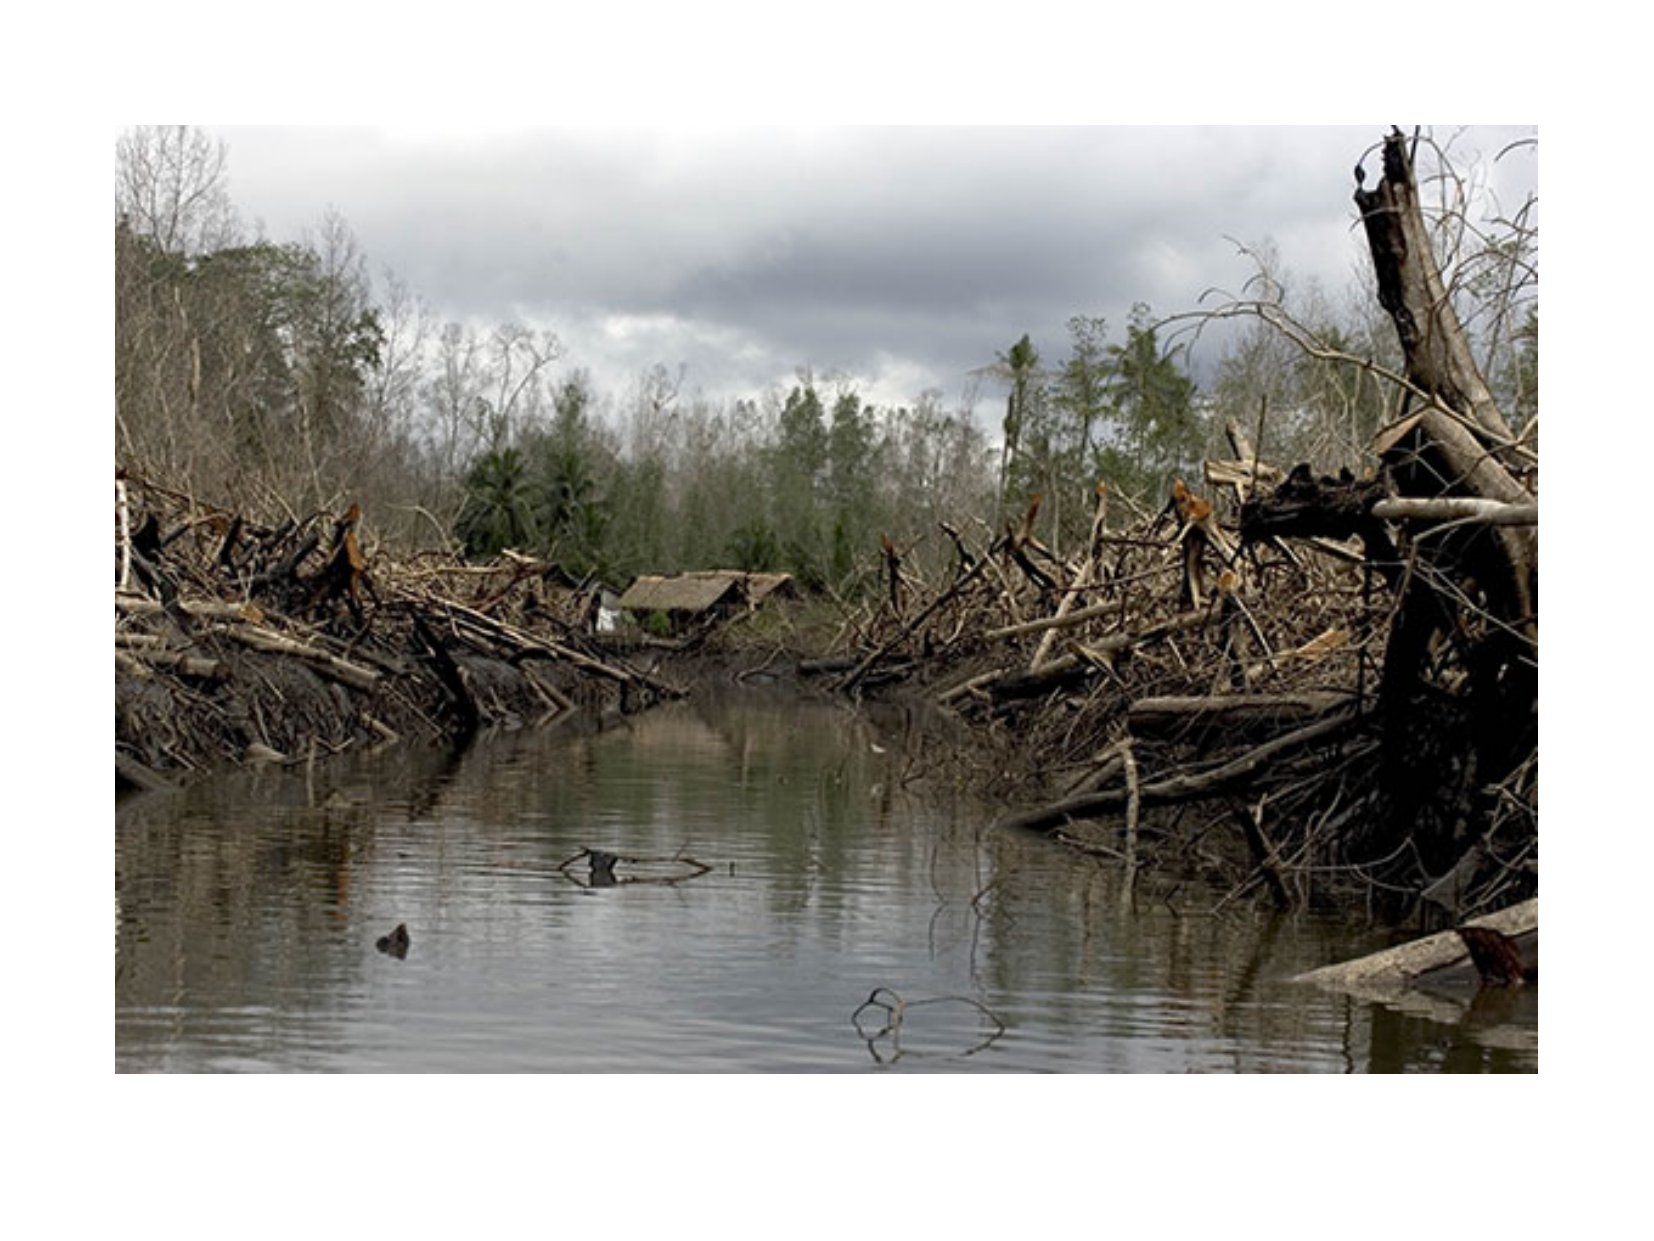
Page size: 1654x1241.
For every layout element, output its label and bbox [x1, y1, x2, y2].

picture [115, 125, 1538, 1074]
